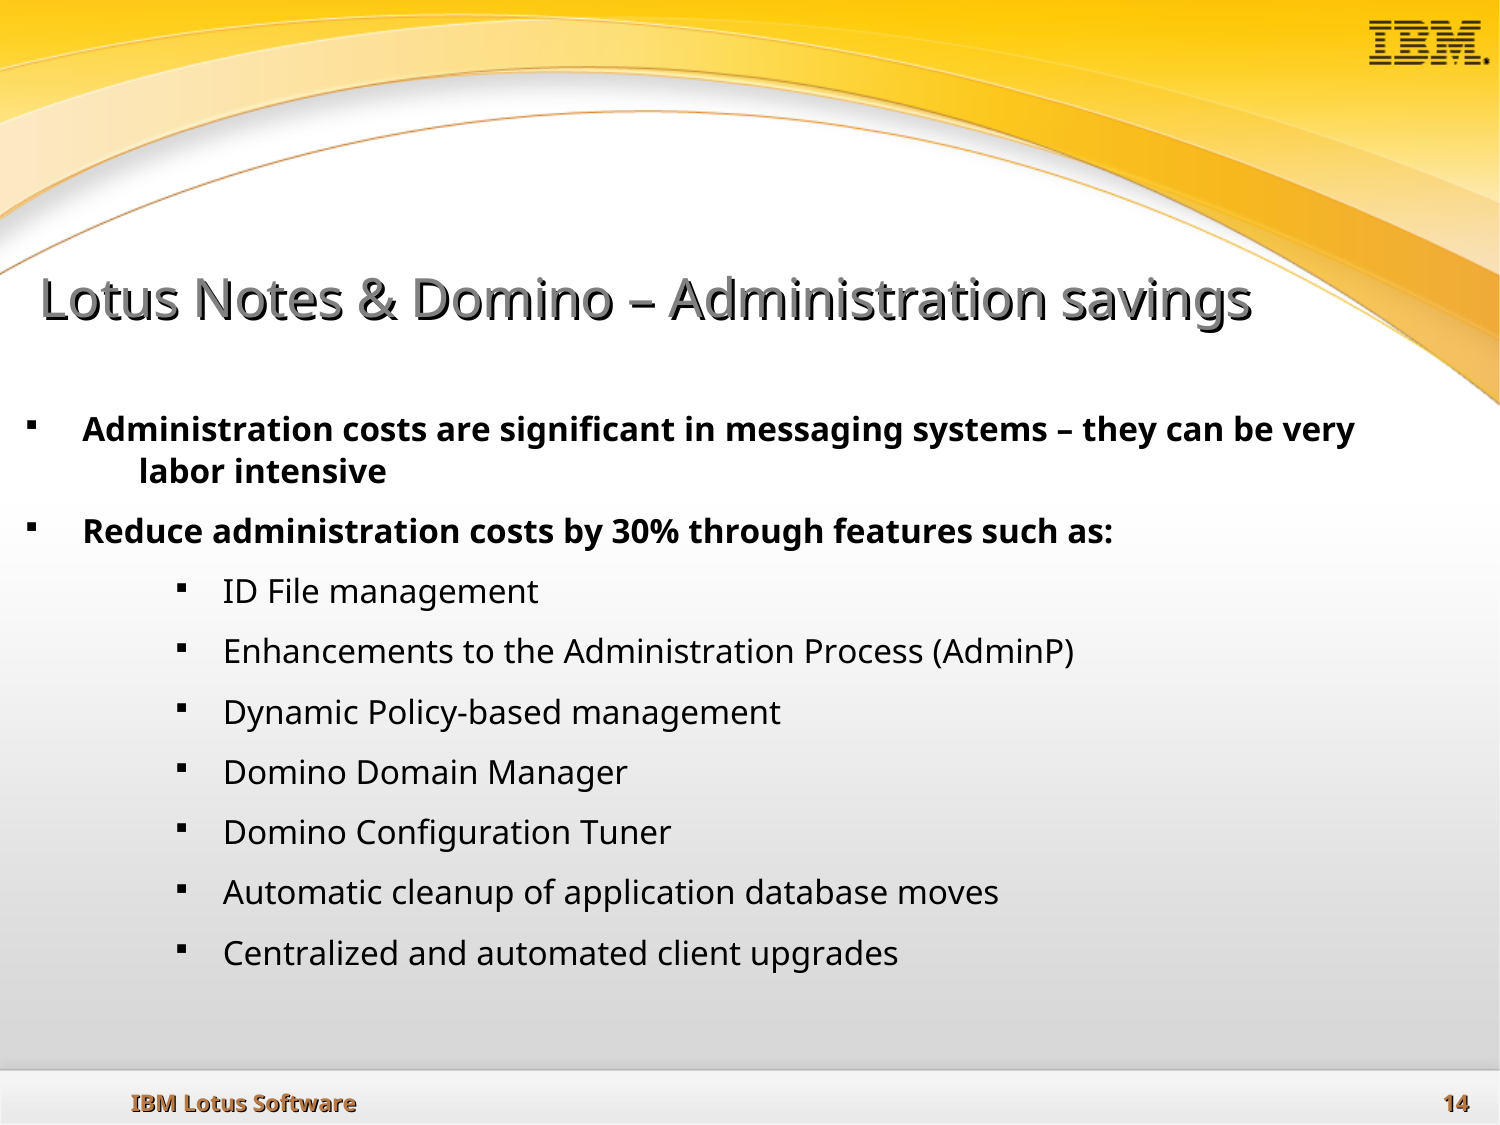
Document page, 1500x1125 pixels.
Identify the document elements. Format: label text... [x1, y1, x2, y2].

footer IBM Lotus Software [115, 1079, 679, 1125]
list Administration costs are significant in messaging systems – they can be very labor intensive Reduce administration costs by 30% through features such as: ID File management Enhancements to the Administration Process (AdminP) Dynamic Policy-based management Domino Domain Manager Domino Configuration Tuner Automatic cleanup of application database moves Centralized and automated client upgrades [26, 407, 1451, 1125]
picture [0, 0, 1500, 1125]
title Lotus Notes & Domino – Administration savings [23, 254, 1463, 336]
